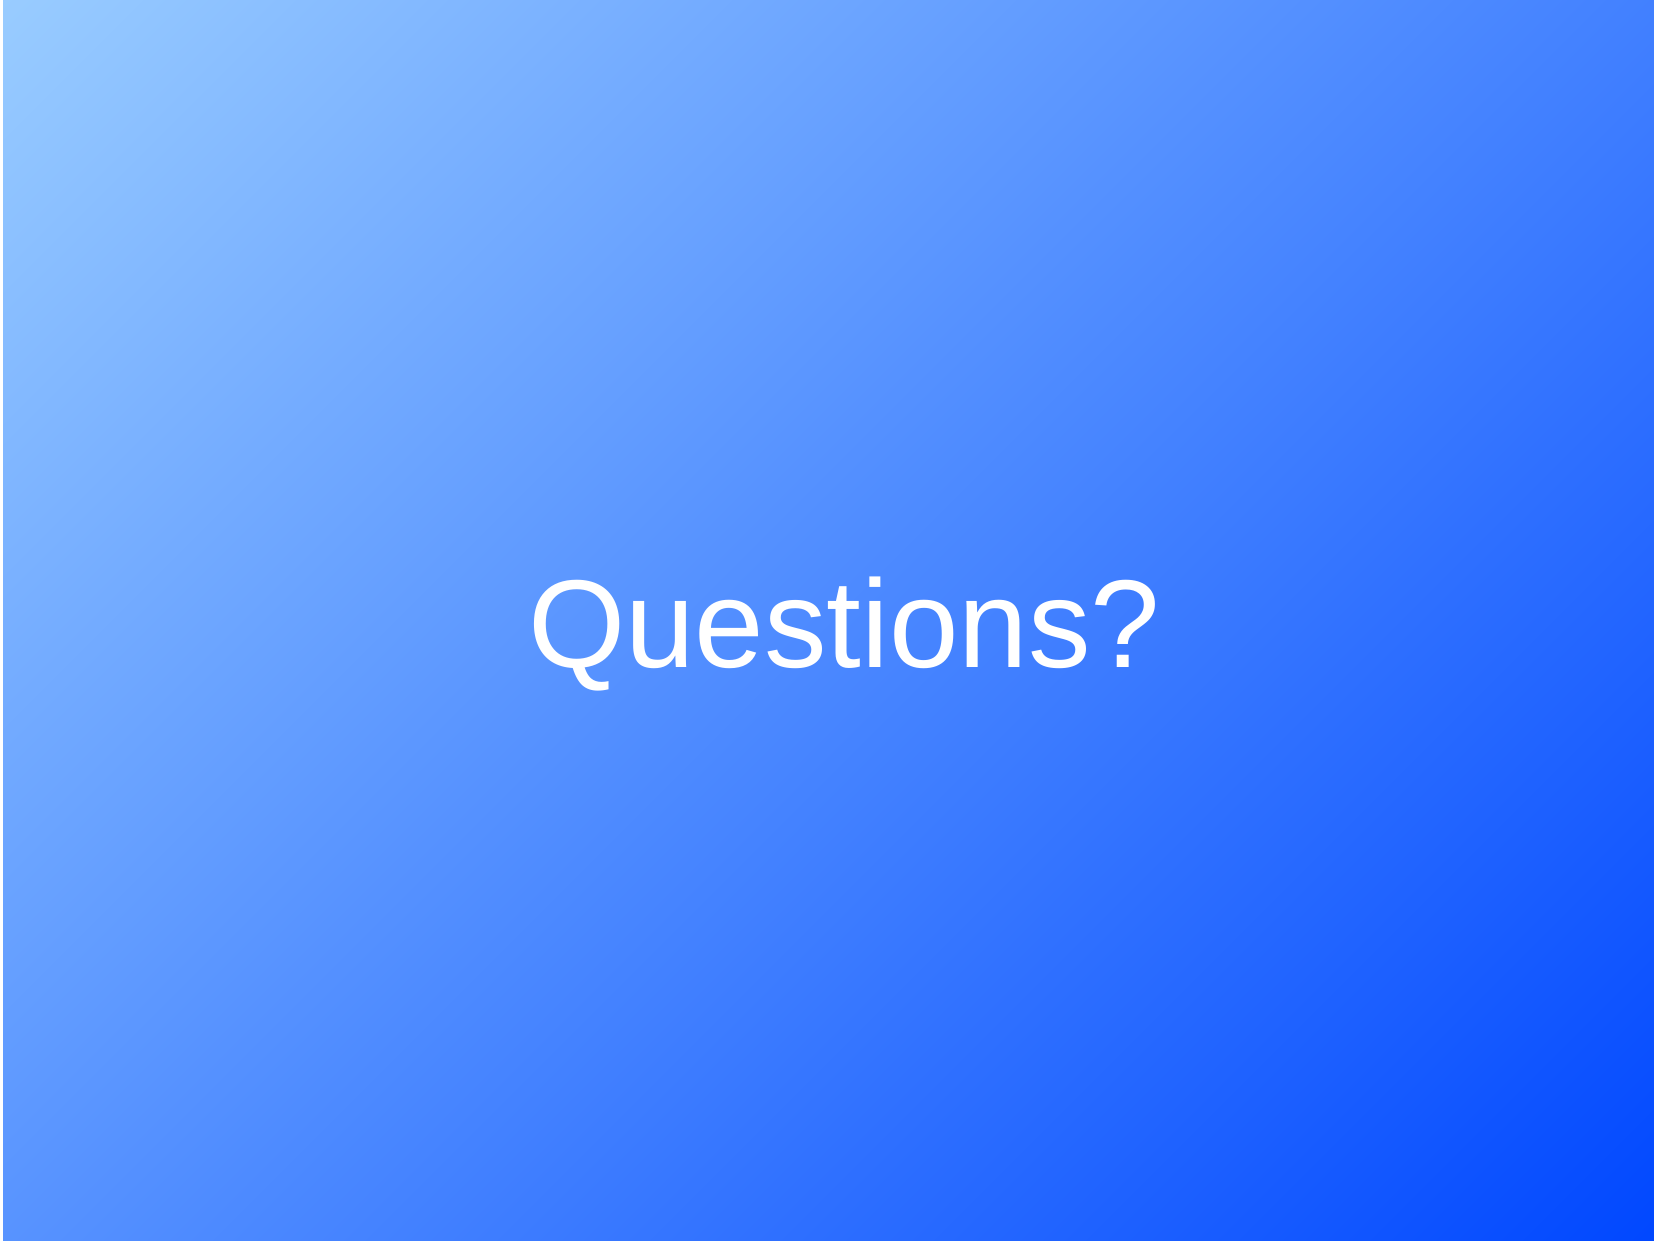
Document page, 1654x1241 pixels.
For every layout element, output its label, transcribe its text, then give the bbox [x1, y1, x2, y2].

title Questions? [0, 504, 1654, 744]
text_box [3, 0, 1654, 504]
text_box [3, 744, 1654, 1241]
